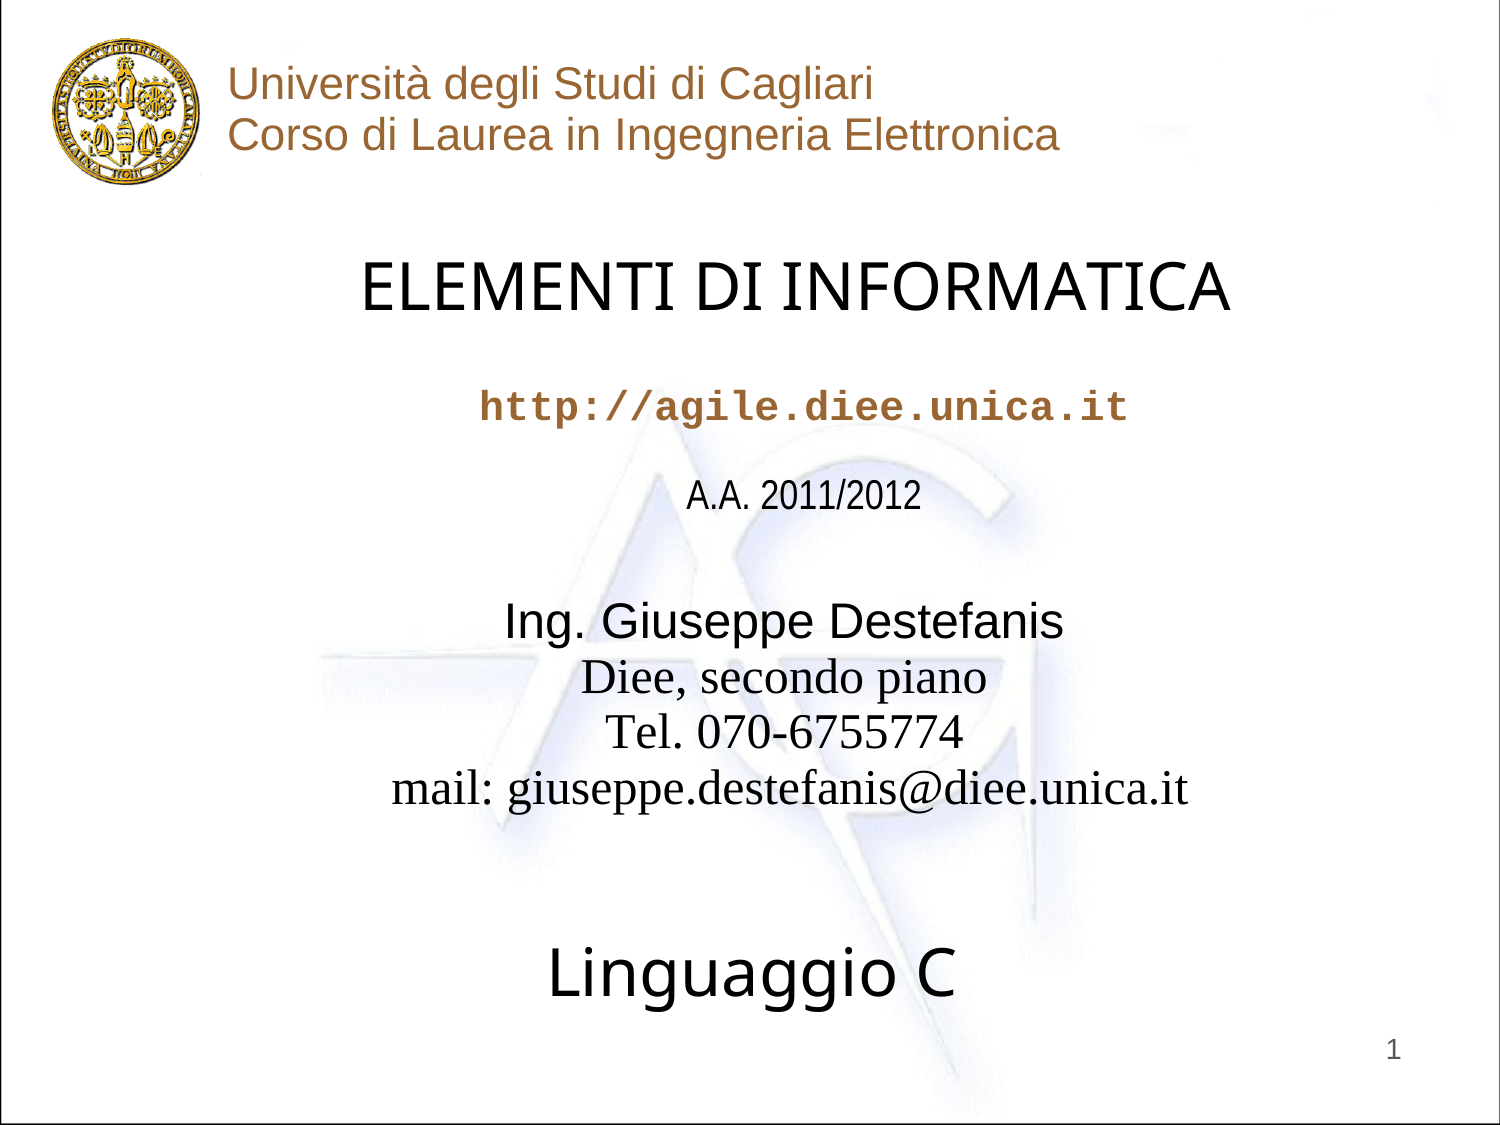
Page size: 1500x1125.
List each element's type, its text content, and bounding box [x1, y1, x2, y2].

text_box Ing. Giuseppe Destefanis Diee, secondo piano Tel. 070-6755774 mail: giuseppe.destefanis@diee.unica.it [364, 585, 1205, 823]
text_box Linguaggio C [300, 917, 1222, 1025]
title ELEMENTI DI INFORMATICA [187, 225, 1405, 338]
text_box Università degli Studi di Cagliari Corso di Laurea in Ingegneria Elettronica [212, 50, 1375, 169]
text_box A.A. 2011/2012 [297, 462, 1311, 588]
text_box http://agile.diee.unica.it [464, 378, 1144, 442]
picture [0, 0, 1500, 1125]
